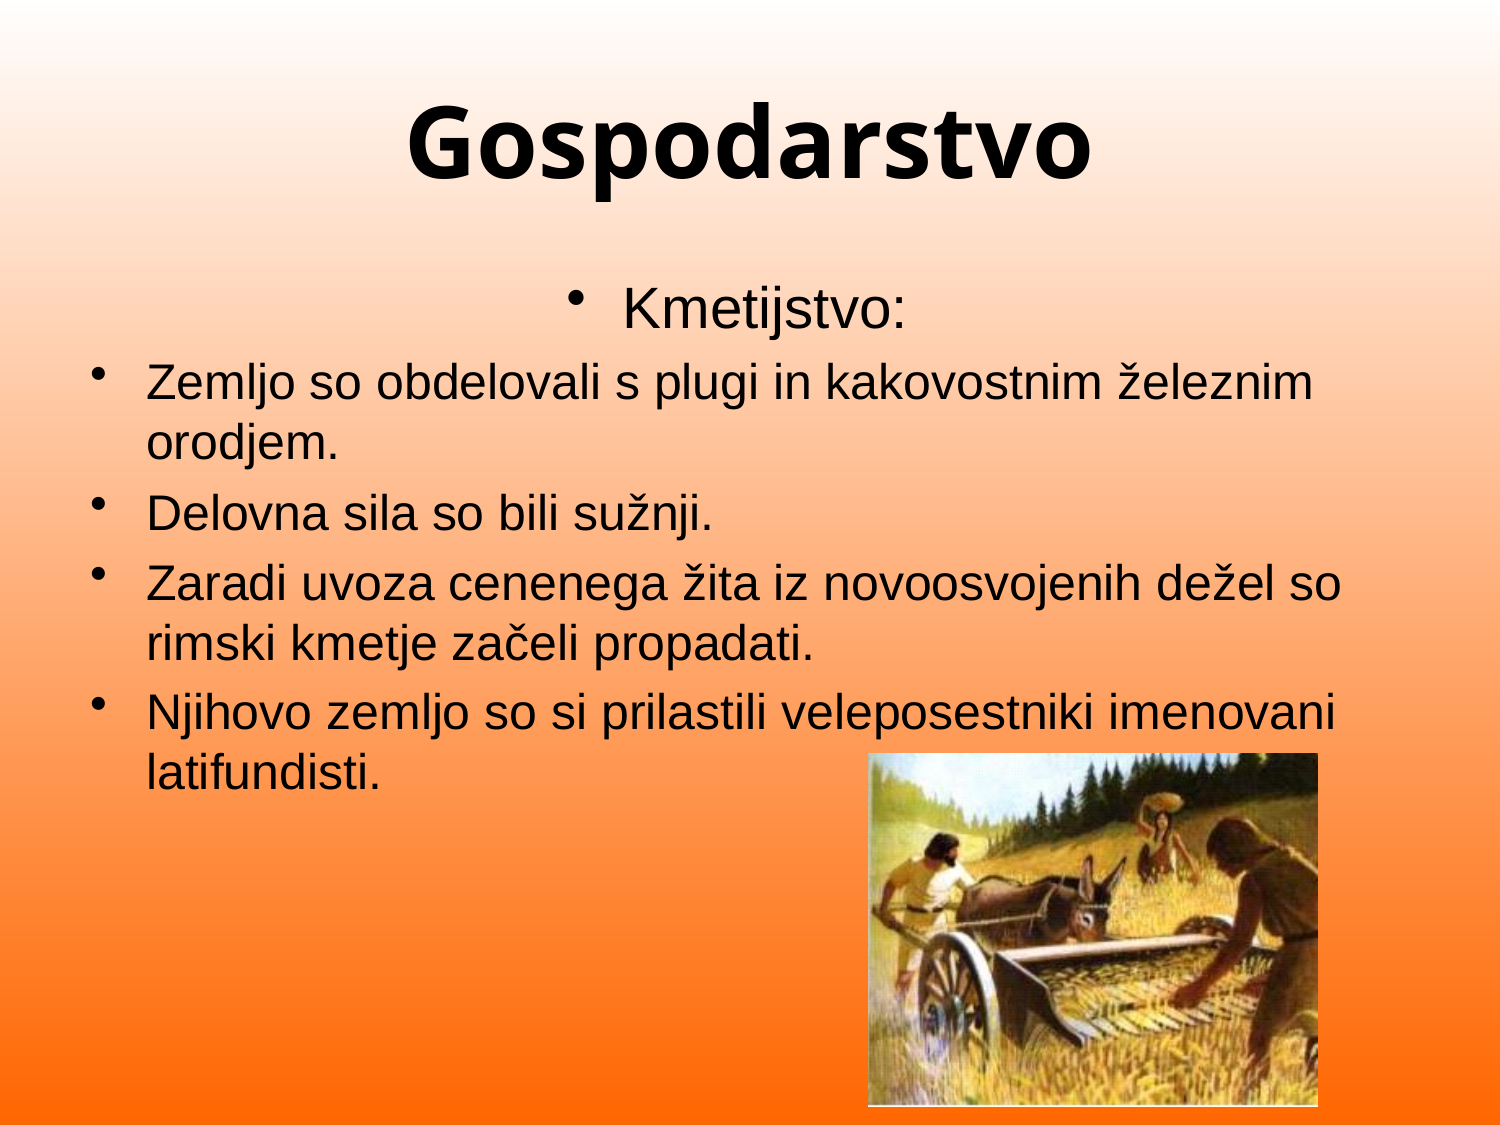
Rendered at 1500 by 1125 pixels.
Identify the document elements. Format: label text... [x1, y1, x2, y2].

title Gospodarstvo [75, 45, 1425, 233]
list Kmetijstvo: Zemljo so obdelovali s plugi in kakovostnim železnim orodjem. Delovna sila so bili sužnji. Zaradi uvoza cenenega žita iz novoosvojenih dežel so rimski kmetje začeli propadati. Njihovo zemljo so si prilastili veleposestniki imenovani latifundisti. [75, 262, 1400, 882]
picture [868, 753, 1318, 1107]
